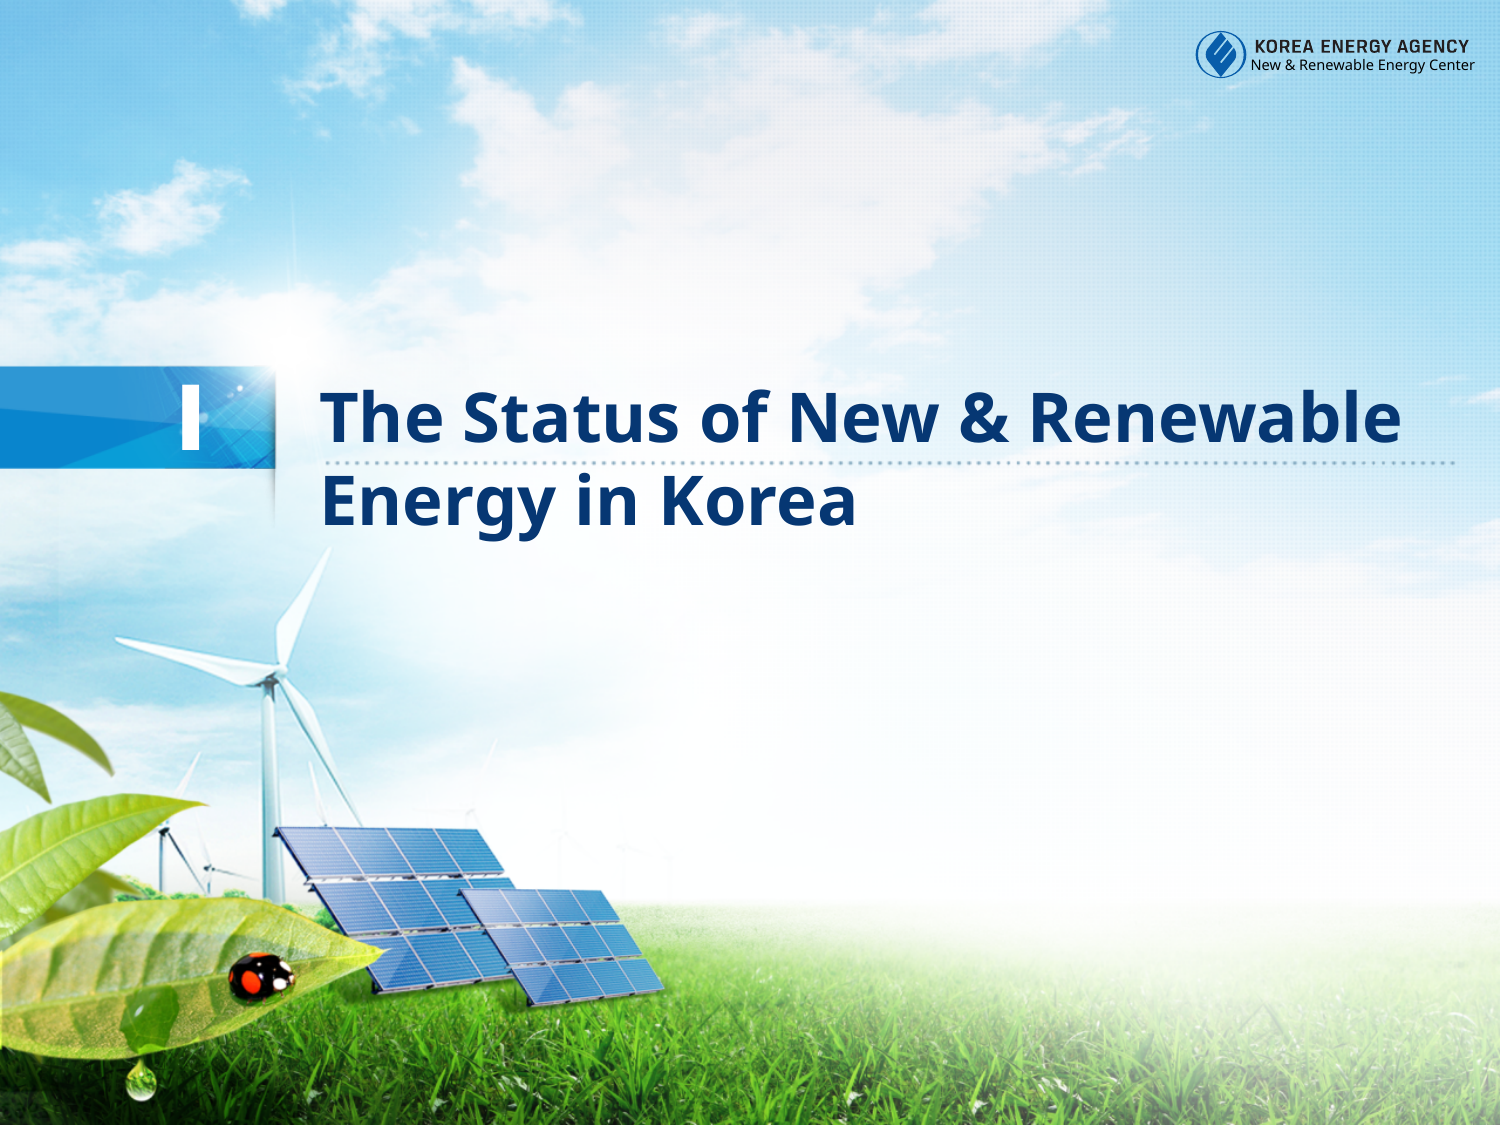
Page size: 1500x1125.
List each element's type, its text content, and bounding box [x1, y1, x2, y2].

picture [0, 0, 1500, 1125]
text_box [1346, 39, 1355, 53]
text_box [1369, 39, 1380, 53]
text_box [1409, 39, 1420, 53]
text_box [1302, 39, 1314, 53]
text_box [1266, 39, 1277, 53]
text_box [1381, 39, 1392, 53]
text_box [1357, 39, 1368, 53]
text_box [1321, 39, 1330, 53]
text_box [1447, 39, 1457, 53]
text_box The Status of New & Renewable Energy in Korea [304, 366, 1500, 547]
text_box [1332, 39, 1343, 53]
text_box [1255, 39, 1266, 53]
text_box Ⅰ [159, 353, 238, 476]
text_box [1434, 39, 1445, 53]
text_box New & Renewable Energy Center [1250, 55, 1476, 74]
text_box [1292, 39, 1301, 53]
text_box [1195, 30, 1247, 79]
text_box [1280, 39, 1290, 53]
text_box [1397, 39, 1409, 53]
text_box [1458, 39, 1469, 53]
text_box [1422, 39, 1432, 53]
